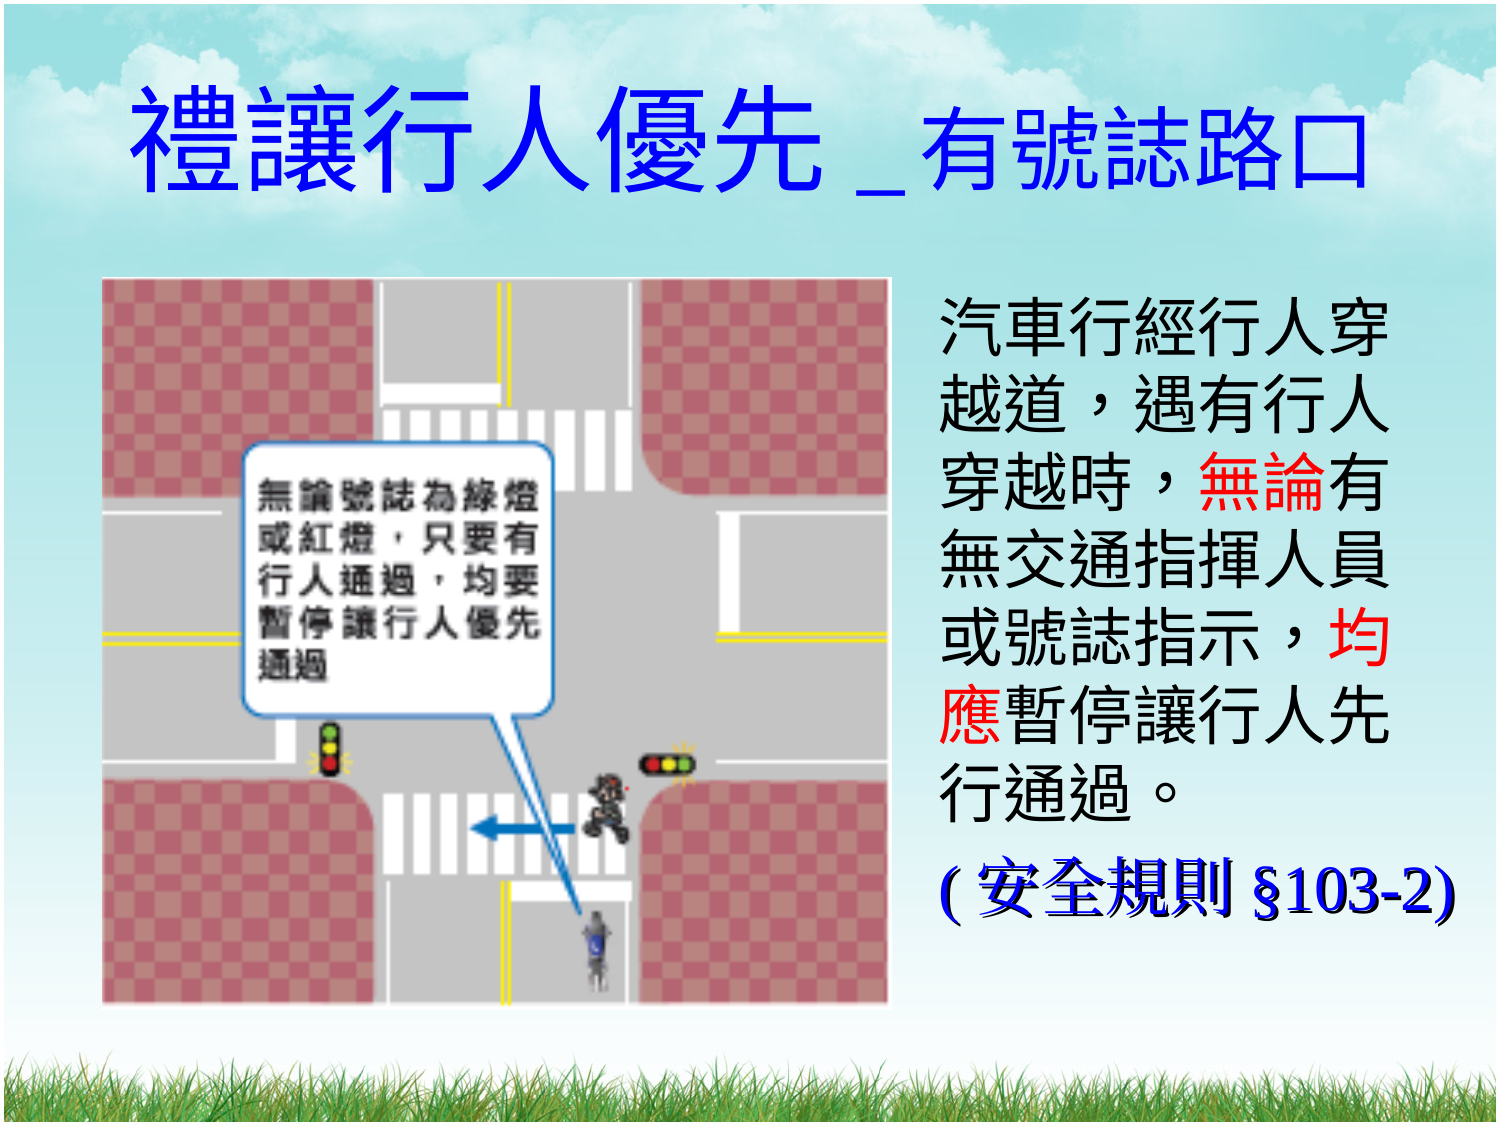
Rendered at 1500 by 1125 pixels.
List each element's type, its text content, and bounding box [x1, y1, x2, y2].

picture [0, 0, 1500, 1125]
text_box 禮讓行人優先_有號誌路口 [76, 42, 1427, 231]
list 汽車行經行人穿越道，遇有行人穿越時，無論有無交通指揮人員或號誌指示，均應暫停讓行人先行通過。 (安全規則§103-2) [923, 278, 1471, 1002]
